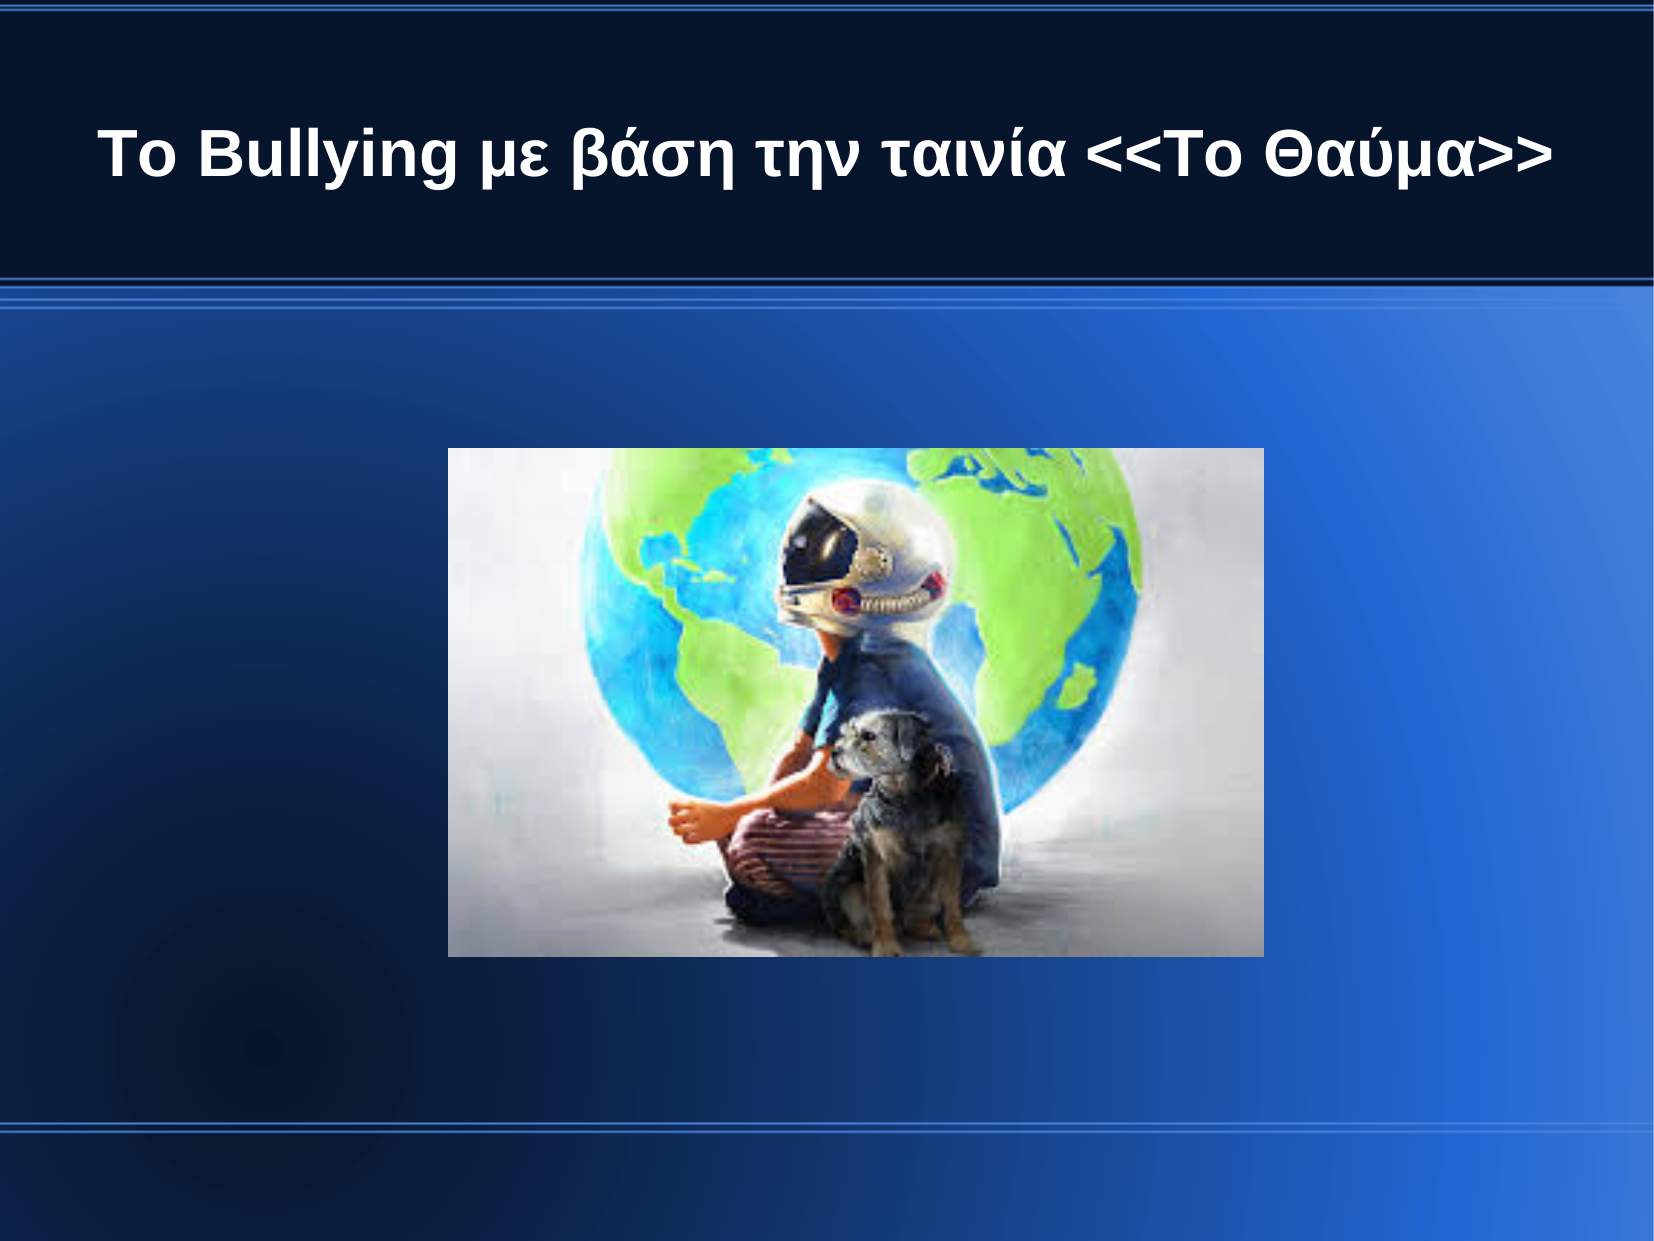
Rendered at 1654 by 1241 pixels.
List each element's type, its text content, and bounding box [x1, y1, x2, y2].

subtitle [248, 479, 1654, 1182]
title Το Bullying με βάση την ταινία <<Το Θαύμα>> [82, 49, 1571, 257]
picture [0, 0, 1654, 1241]
